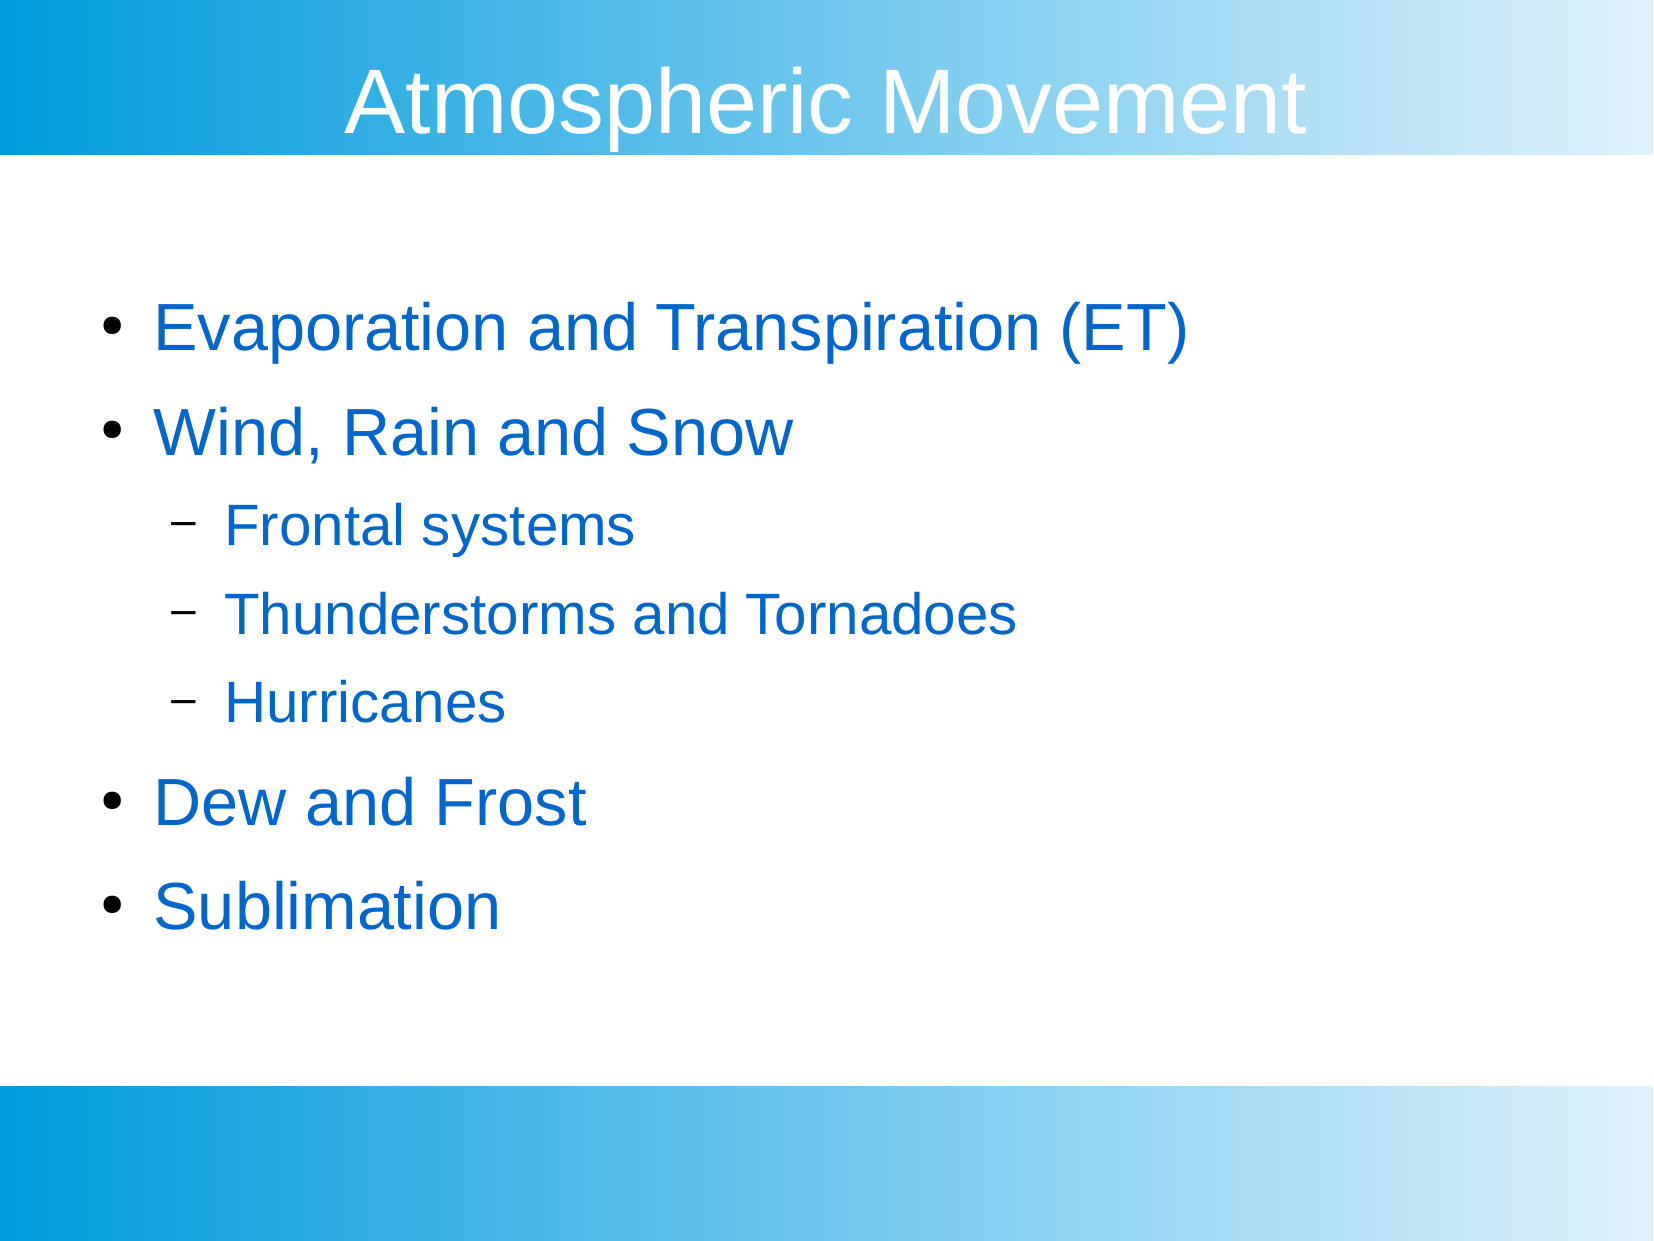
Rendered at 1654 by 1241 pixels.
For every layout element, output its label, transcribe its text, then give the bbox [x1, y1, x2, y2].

title Atmospheric Movement [82, 49, 1571, 155]
list Evaporation and Transpiration (ET) Wind, Rain and Snow Frontal systems Thunderstorms and Tornadoes Hurricanes Dew and Frost Sublimation [82, 290, 1571, 1010]
